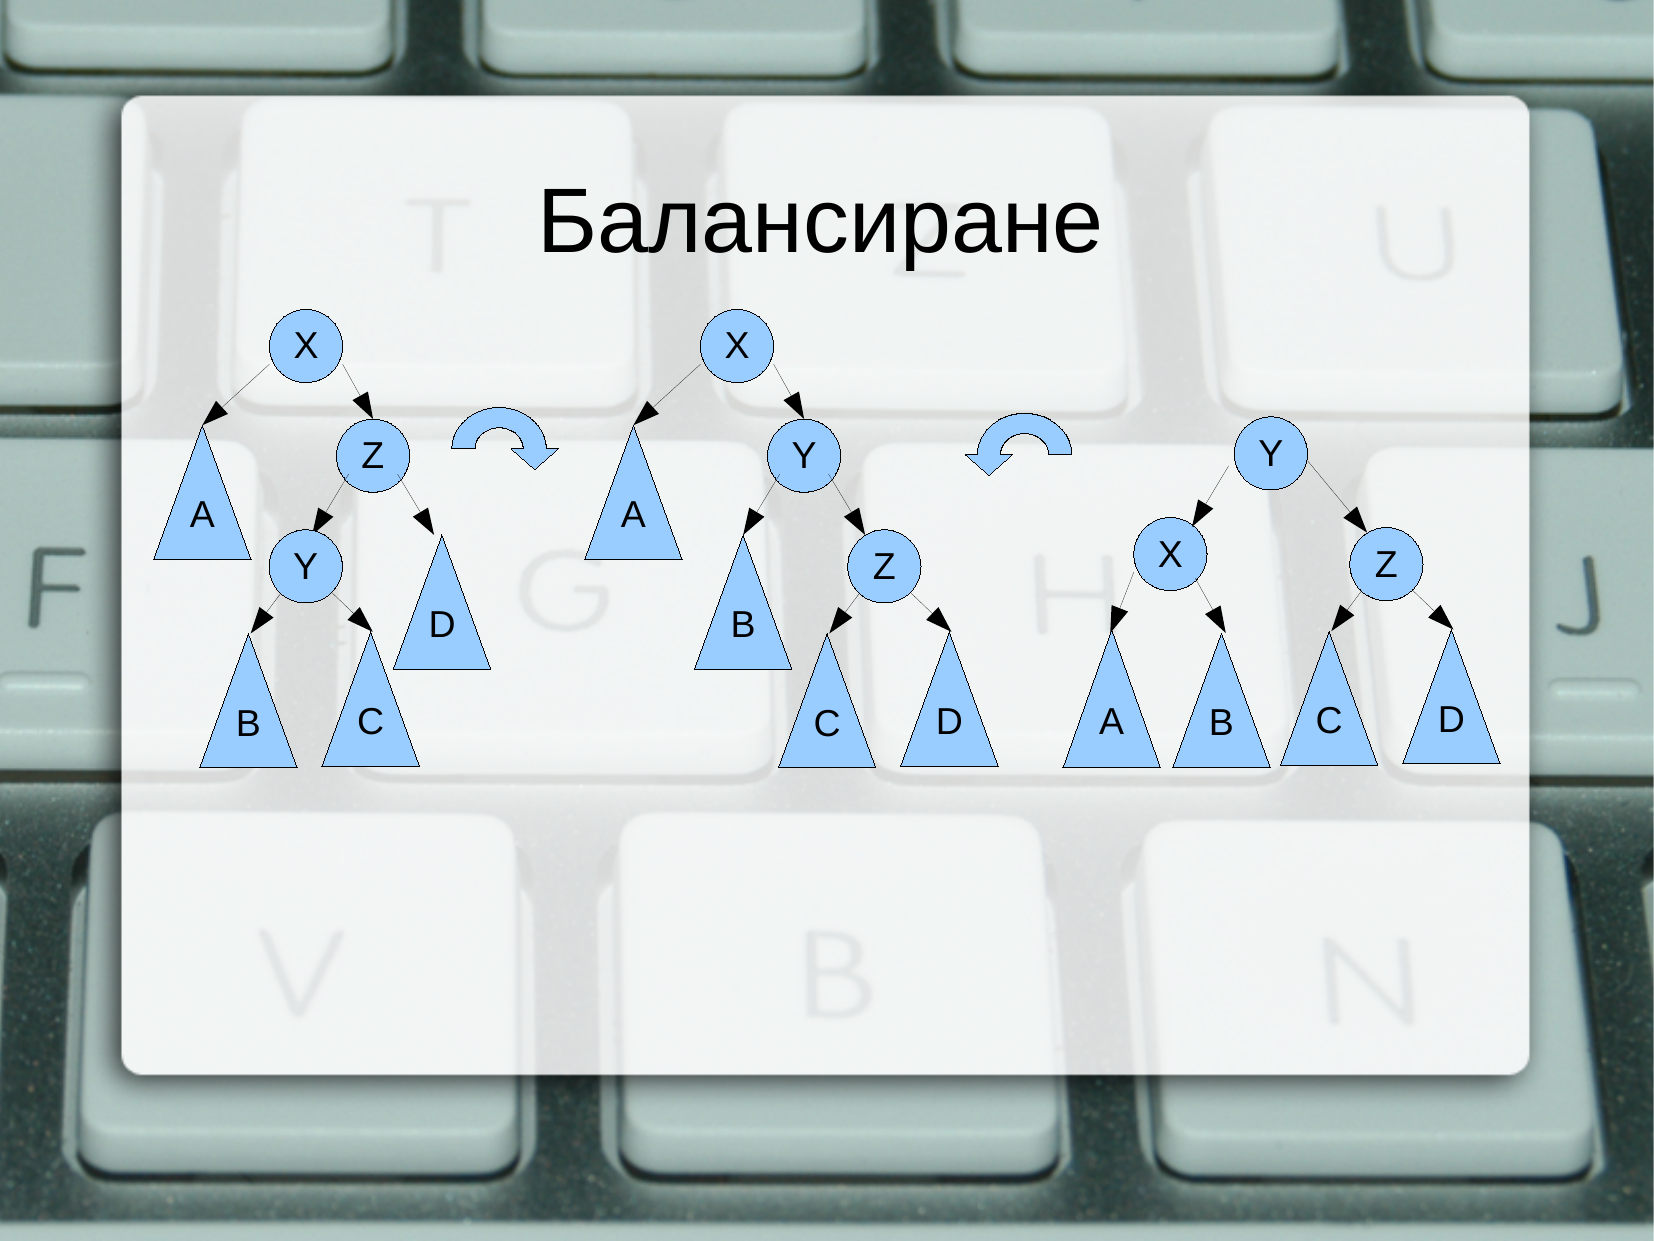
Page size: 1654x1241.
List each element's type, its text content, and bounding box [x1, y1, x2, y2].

text_box Z [336, 419, 410, 493]
text_box Z [847, 529, 922, 603]
text_box B [1172, 633, 1271, 768]
text_box Y [767, 419, 841, 493]
text_box D [1402, 629, 1501, 764]
text_box B [199, 633, 298, 768]
text_box Z [1349, 527, 1424, 601]
text_box B [694, 535, 792, 670]
title Балансиране [135, 117, 1506, 325]
text_box D [393, 534, 491, 670]
text_box C [778, 633, 876, 768]
picture [0, 0, 1654, 1241]
text_box [451, 407, 559, 470]
text_box C [1280, 631, 1378, 766]
text_box X [269, 309, 343, 383]
text_box A [584, 426, 683, 560]
text_box Y [1234, 416, 1308, 490]
text_box X [1133, 517, 1208, 591]
text_box X [700, 309, 774, 383]
text_box C [321, 632, 420, 767]
text_box A [1062, 631, 1161, 768]
text_box Y [269, 529, 343, 603]
text_box D [900, 632, 999, 767]
text_box [965, 413, 1072, 476]
text_box A [153, 426, 252, 560]
